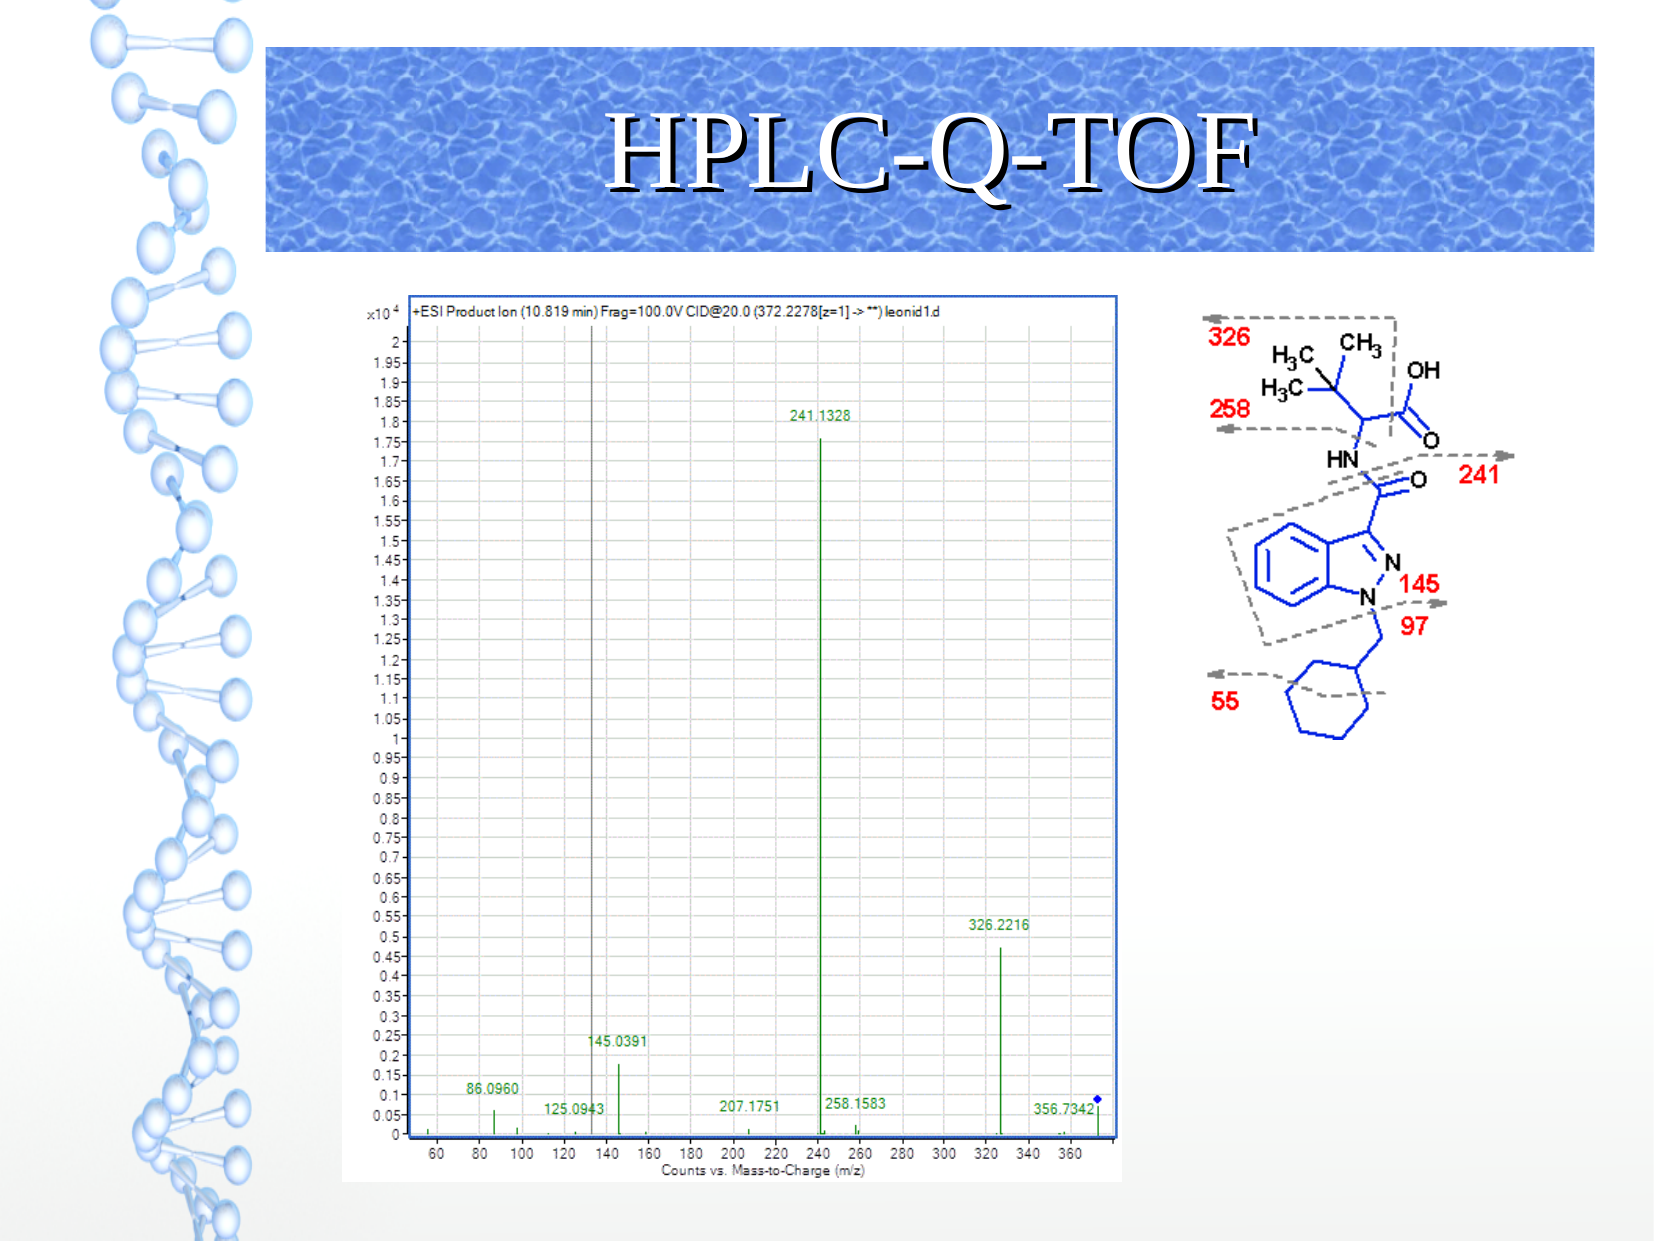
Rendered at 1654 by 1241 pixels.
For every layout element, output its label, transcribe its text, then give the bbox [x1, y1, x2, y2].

picture [0, 0, 1654, 1241]
title HPLC-Q-TOF [265, 47, 1595, 252]
